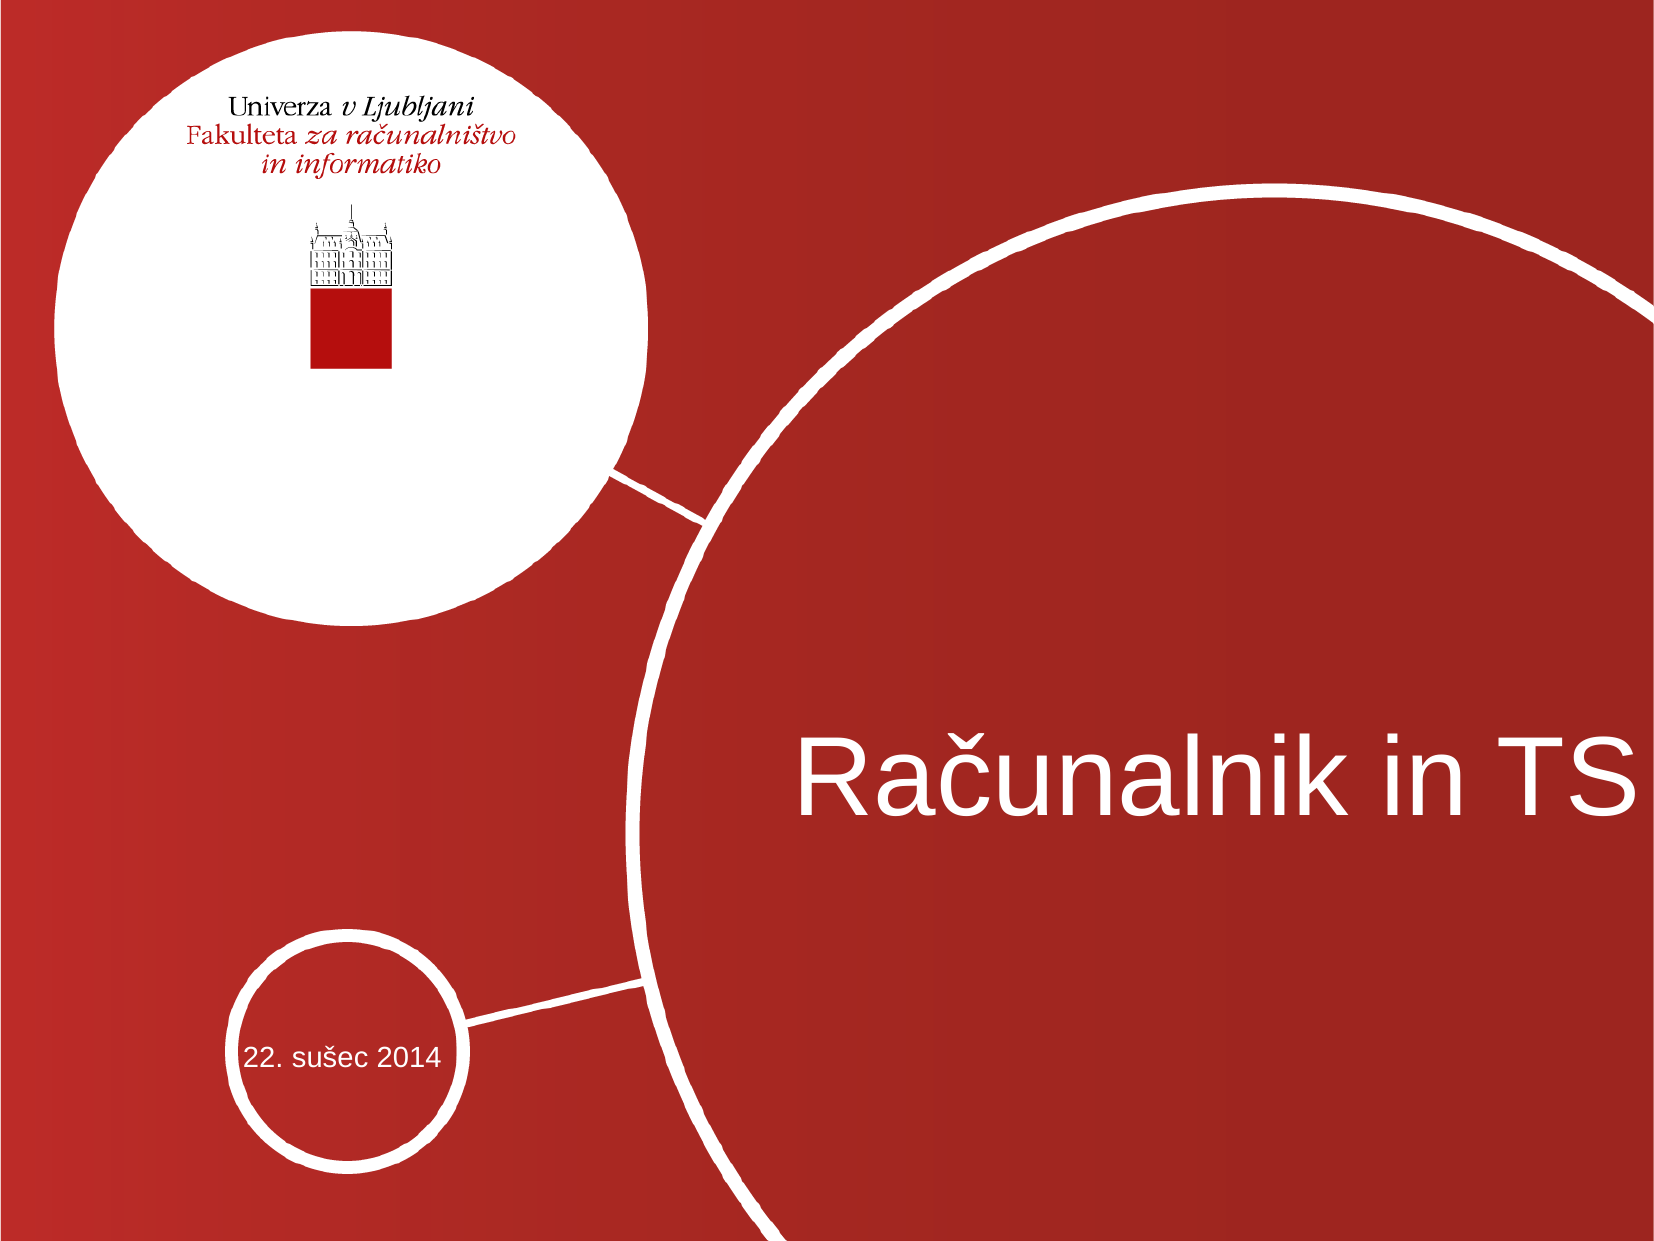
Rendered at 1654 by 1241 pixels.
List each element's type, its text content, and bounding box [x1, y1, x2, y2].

subtitle Računalnik in TS [496, 490, 1654, 1063]
text_box 22. sušec 2014 [242, 980, 443, 1134]
picture [0, 0, 1654, 1241]
